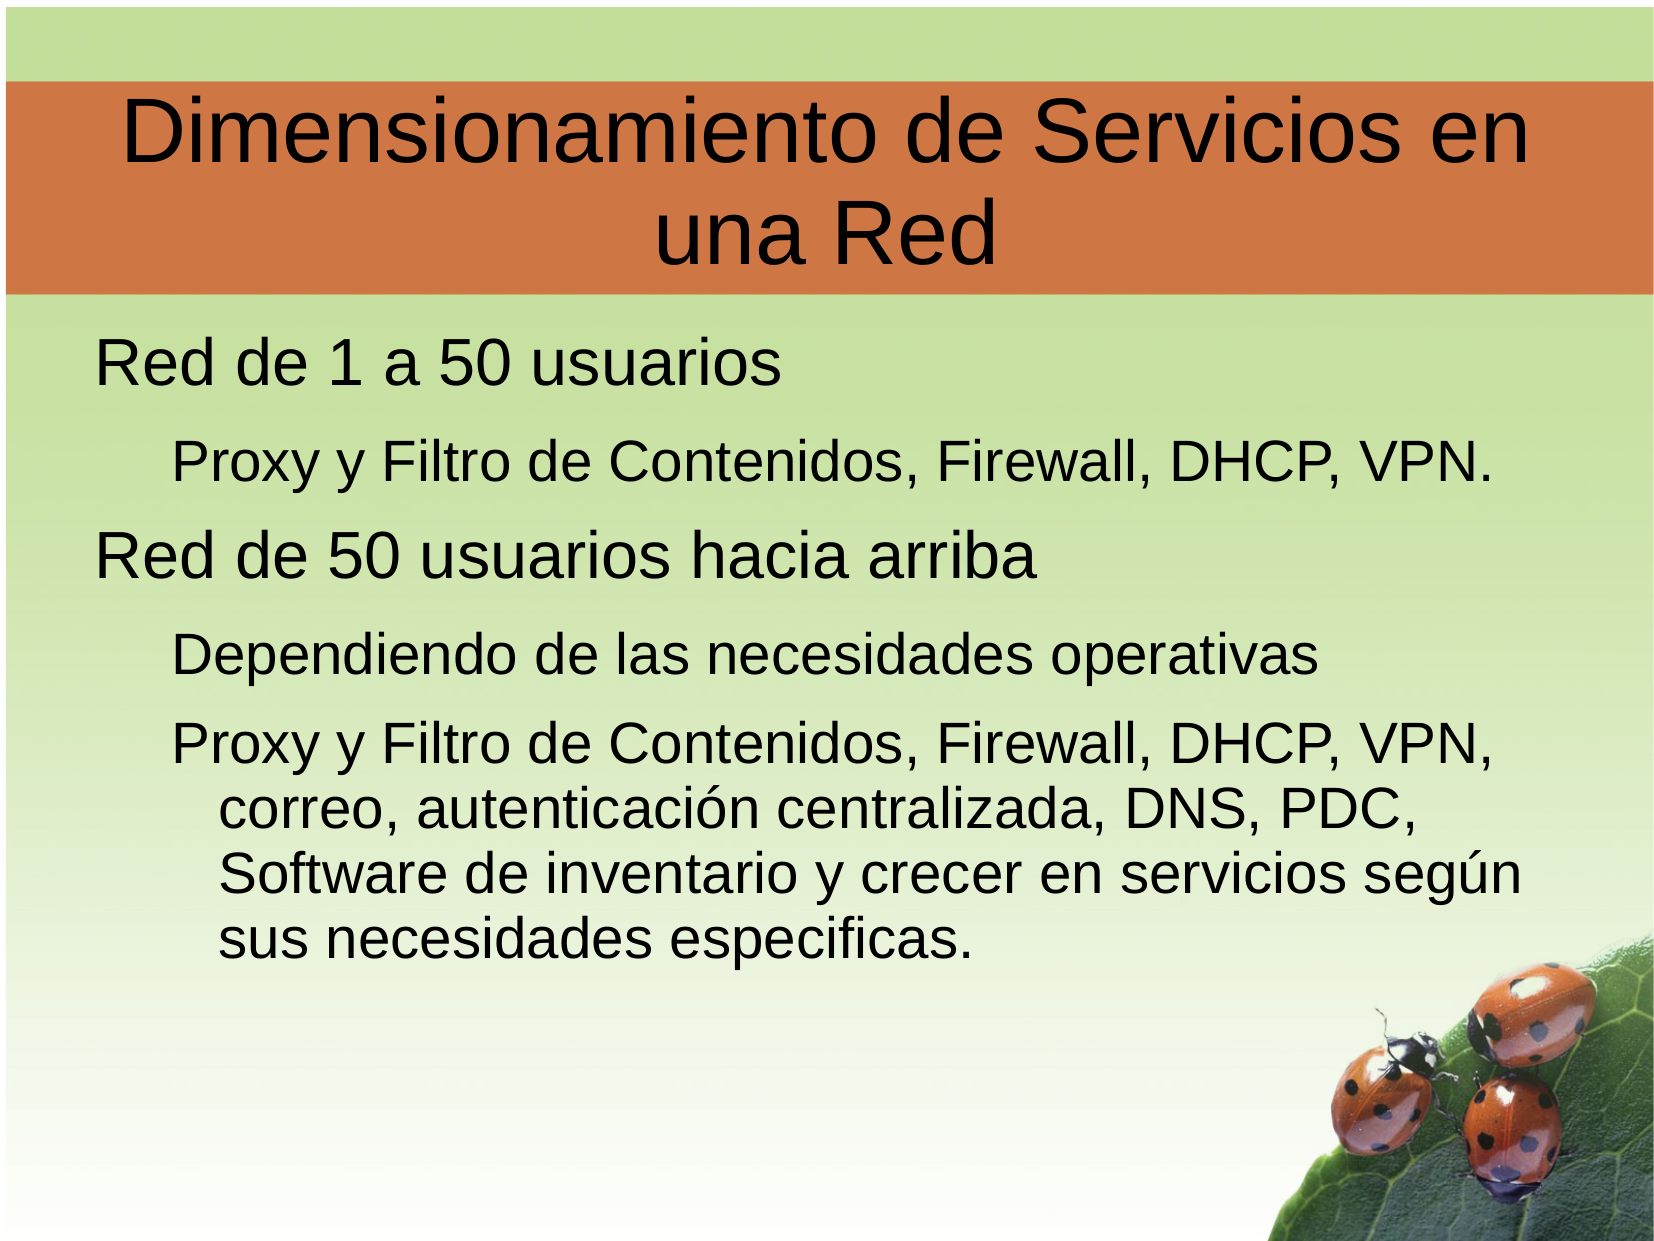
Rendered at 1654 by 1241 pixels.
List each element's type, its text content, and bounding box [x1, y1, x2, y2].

title Dimensionamiento de Servicios en una Red [82, 79, 1571, 285]
picture [5, 7, 1654, 1241]
list Red de 1 a 50 usuarios Proxy y Filtro de Contenidos, Firewall, DHCP, VPN. Red de 50 usuarios hacia arriba Dependiendo de las necesidades operativas Proxy y Filtro de Contenidos, Firewall, DHCP, VPN, correo, autenticación centralizada, DNS, PDC, Software de inventario y crecer en servicios según sus necesidades especificas. [76, 324, 1565, 1129]
